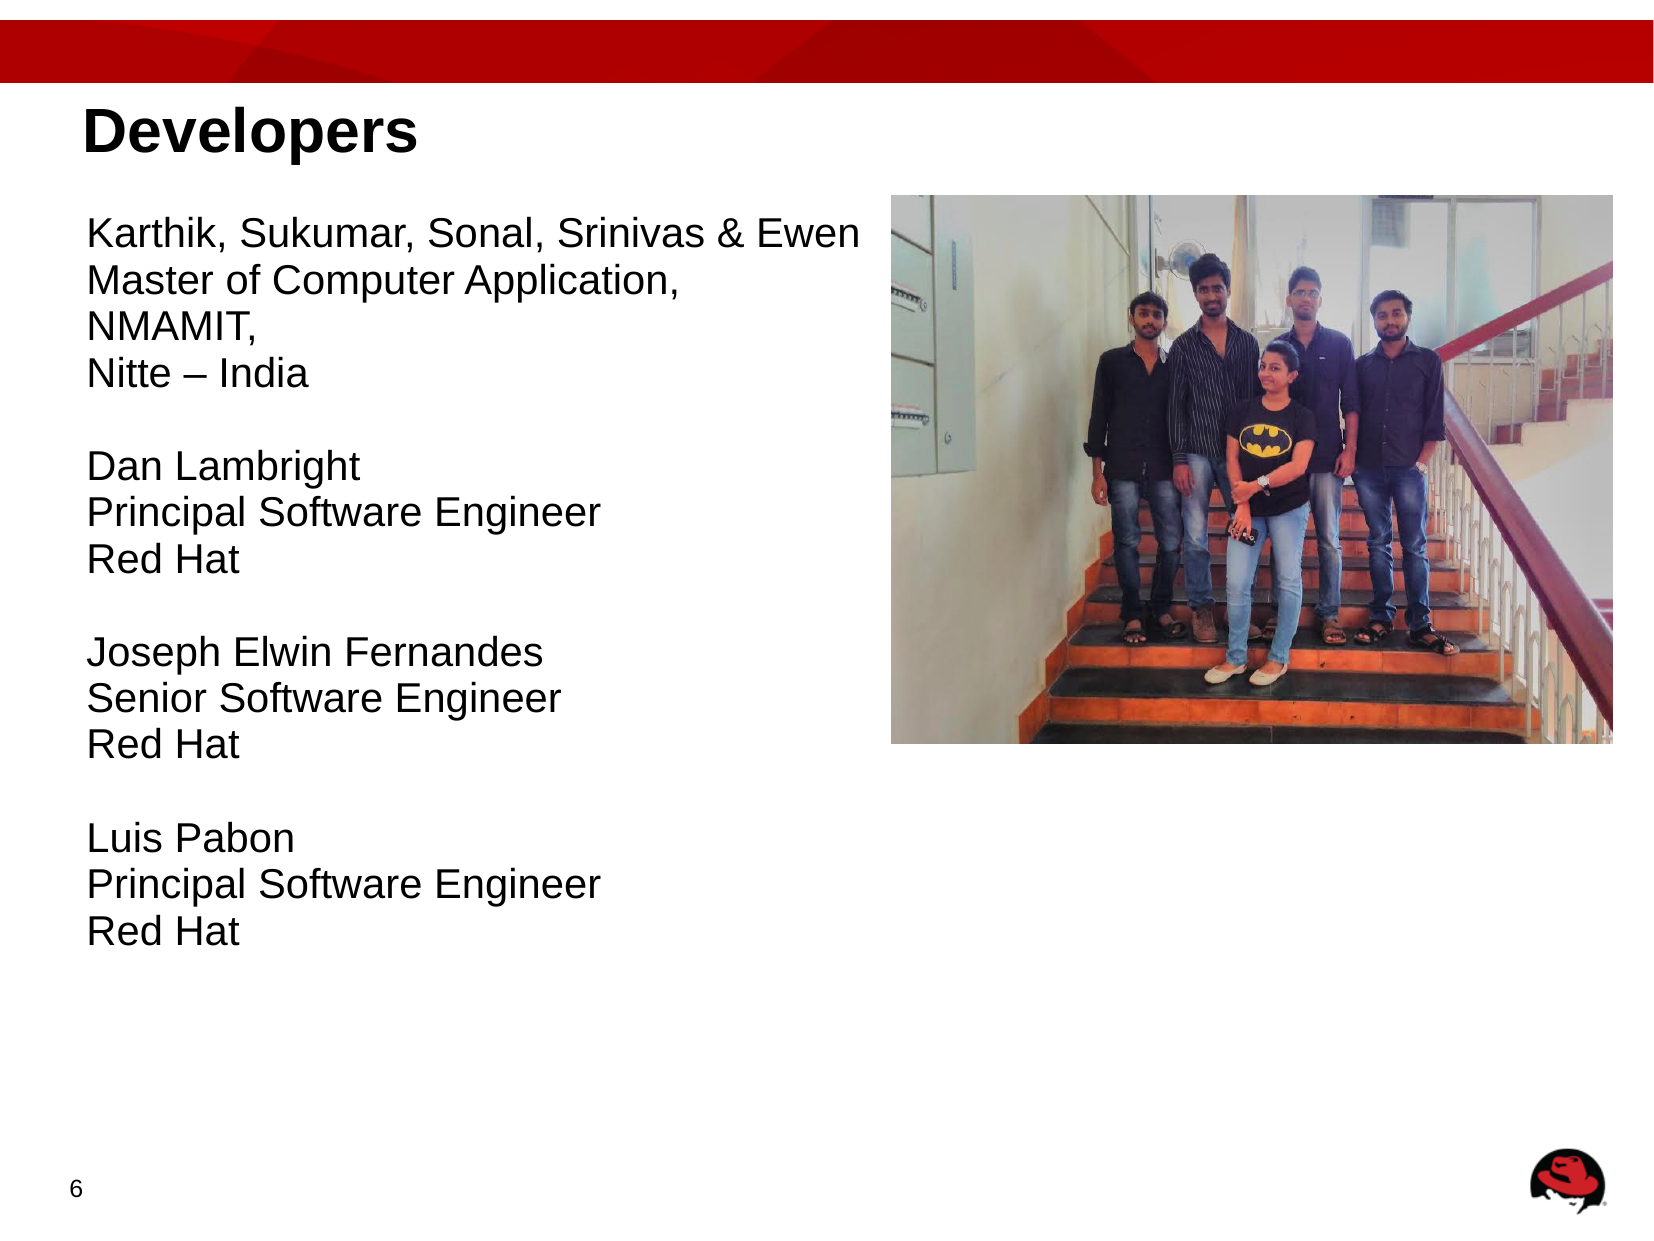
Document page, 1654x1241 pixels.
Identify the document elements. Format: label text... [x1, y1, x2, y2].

picture [891, 195, 1613, 744]
picture [0, 20, 1654, 83]
text_box Karthik, Sukumar, Sonal, Srinivas & Ewen Master of Computer Application, NMAMIT, Nitte – India Dan Lambright Principal Software Engineer Red Hat Joseph Elwin Fernandes Senior Software Engineer Red Hat Luis Pabon Principal Software Engineer Red Hat [71, 202, 876, 1004]
title Developers [82, 37, 1571, 226]
picture [1529, 1146, 1613, 1224]
